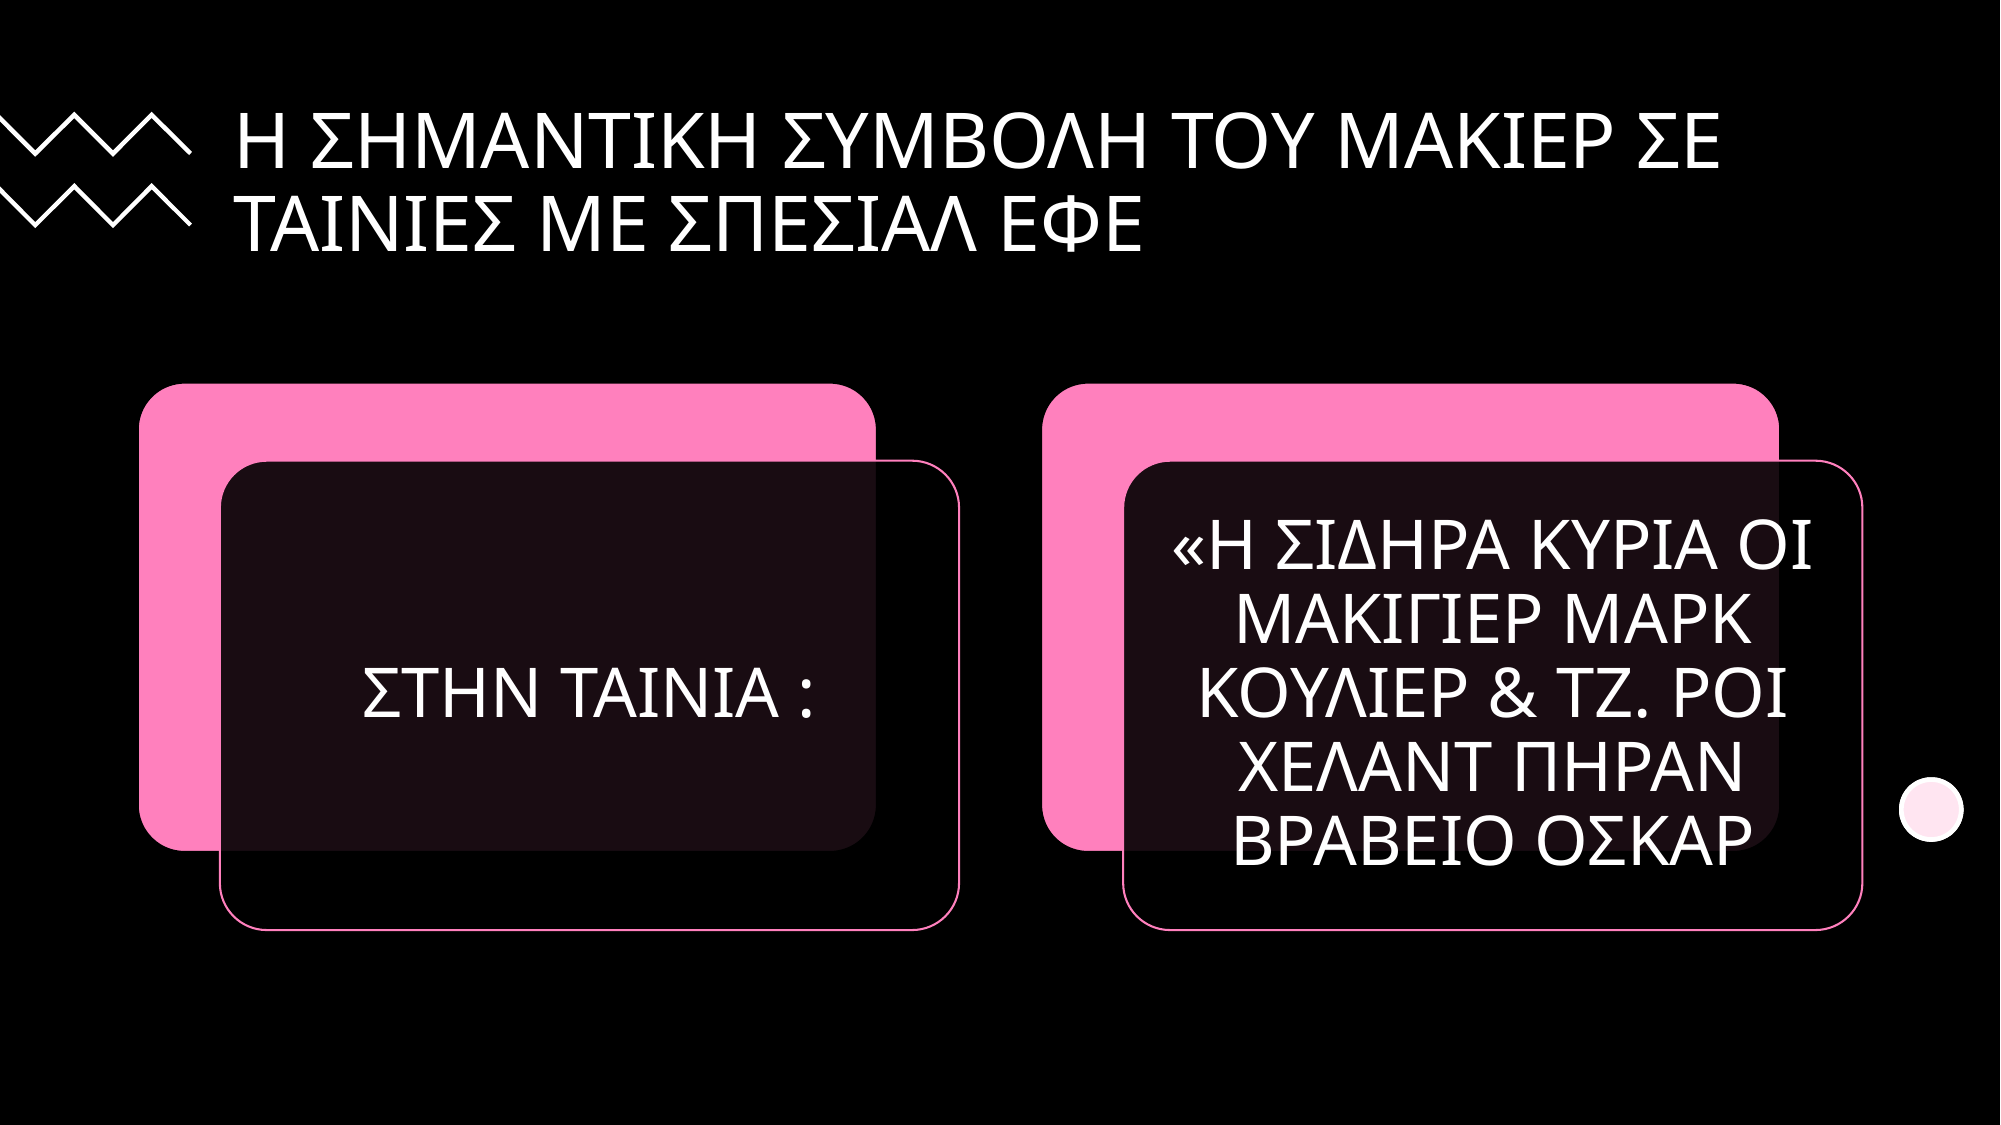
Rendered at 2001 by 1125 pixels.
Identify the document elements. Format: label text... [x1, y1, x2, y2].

text_box ΣΤΗΝ ΤΑΙΝΙΑ : [219, 460, 960, 931]
title Η ΣΗΜΑΝΤΙΚΗ ΣΥΜΒΟΛΗ ΤΟΥ ΜΑΚΙΕΡ ΣΕ ΤΑΙΝΙΕΣ ΜΕ ΣΠΕΣΙΑΛ ΕΦΕ [218, 92, 1818, 278]
text_box «Η ΣΙΔΗΡΑ ΚΥΡΙΑ ΟΙ ΜΑΚΙΓΙΕΡ ΜΑΡΚ ΚΟΥΛΙΕΡ & ΤΖ. ΡΟΙ ΧΕΛΑΝΤ ΠΗΡΑΝ ΒΡΑΒΕΙΟ ΟΣΚΑΡ [1123, 460, 1863, 931]
text_box [0, 0, 2000, 1125]
